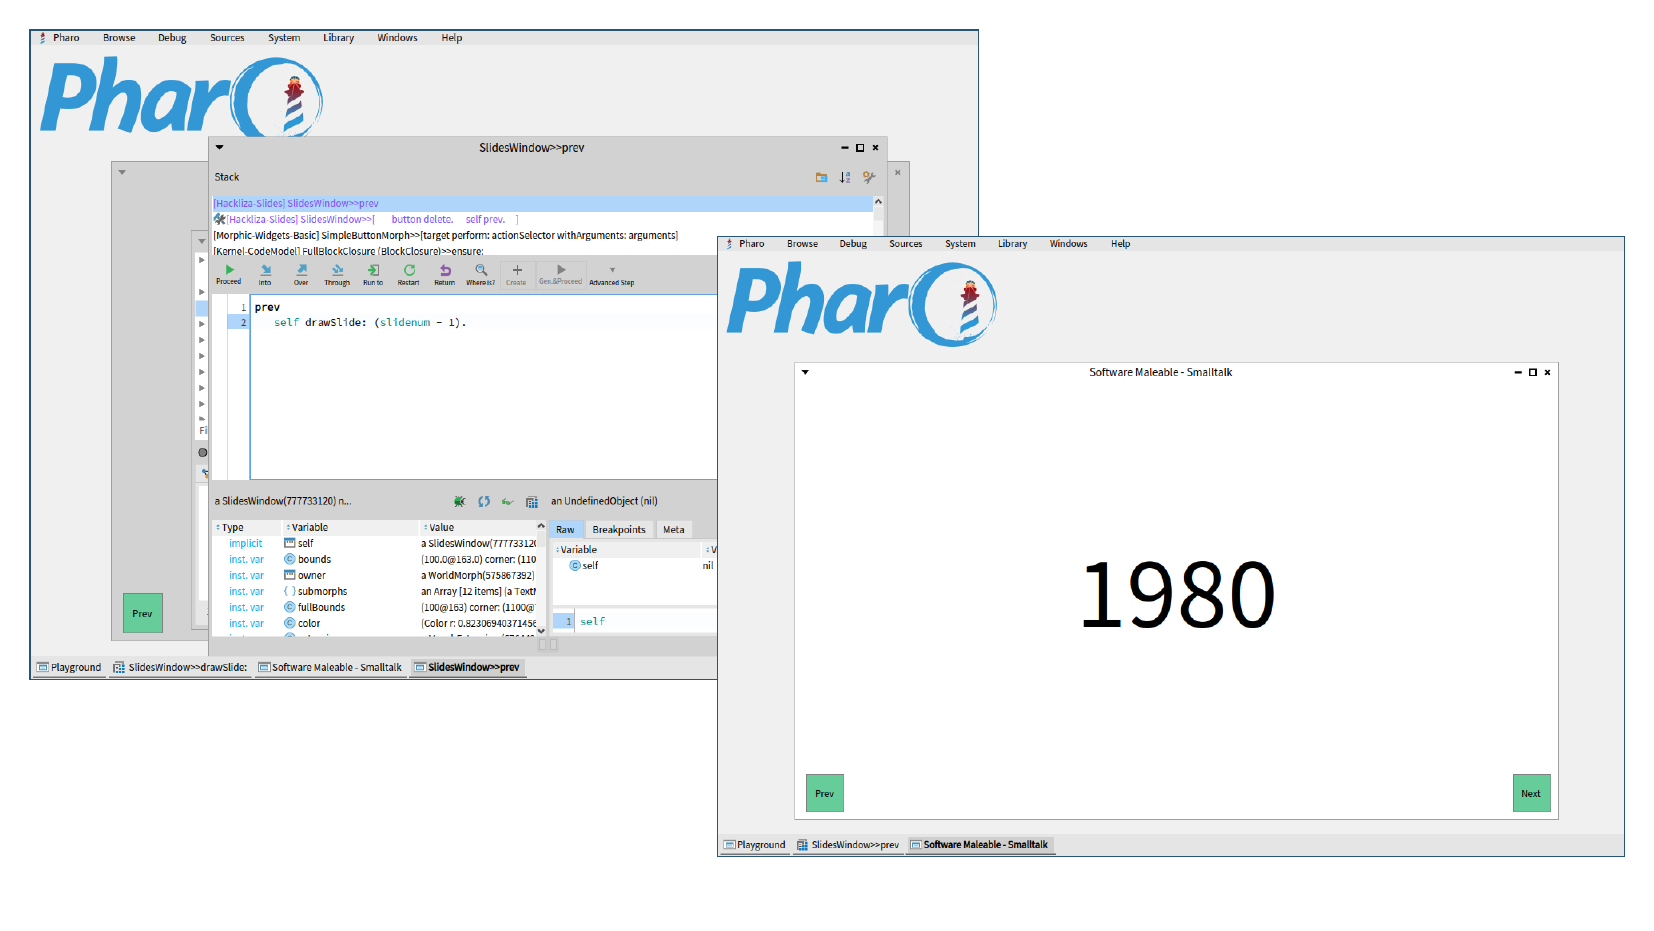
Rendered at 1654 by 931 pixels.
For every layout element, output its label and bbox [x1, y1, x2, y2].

picture [29, 29, 1625, 857]
